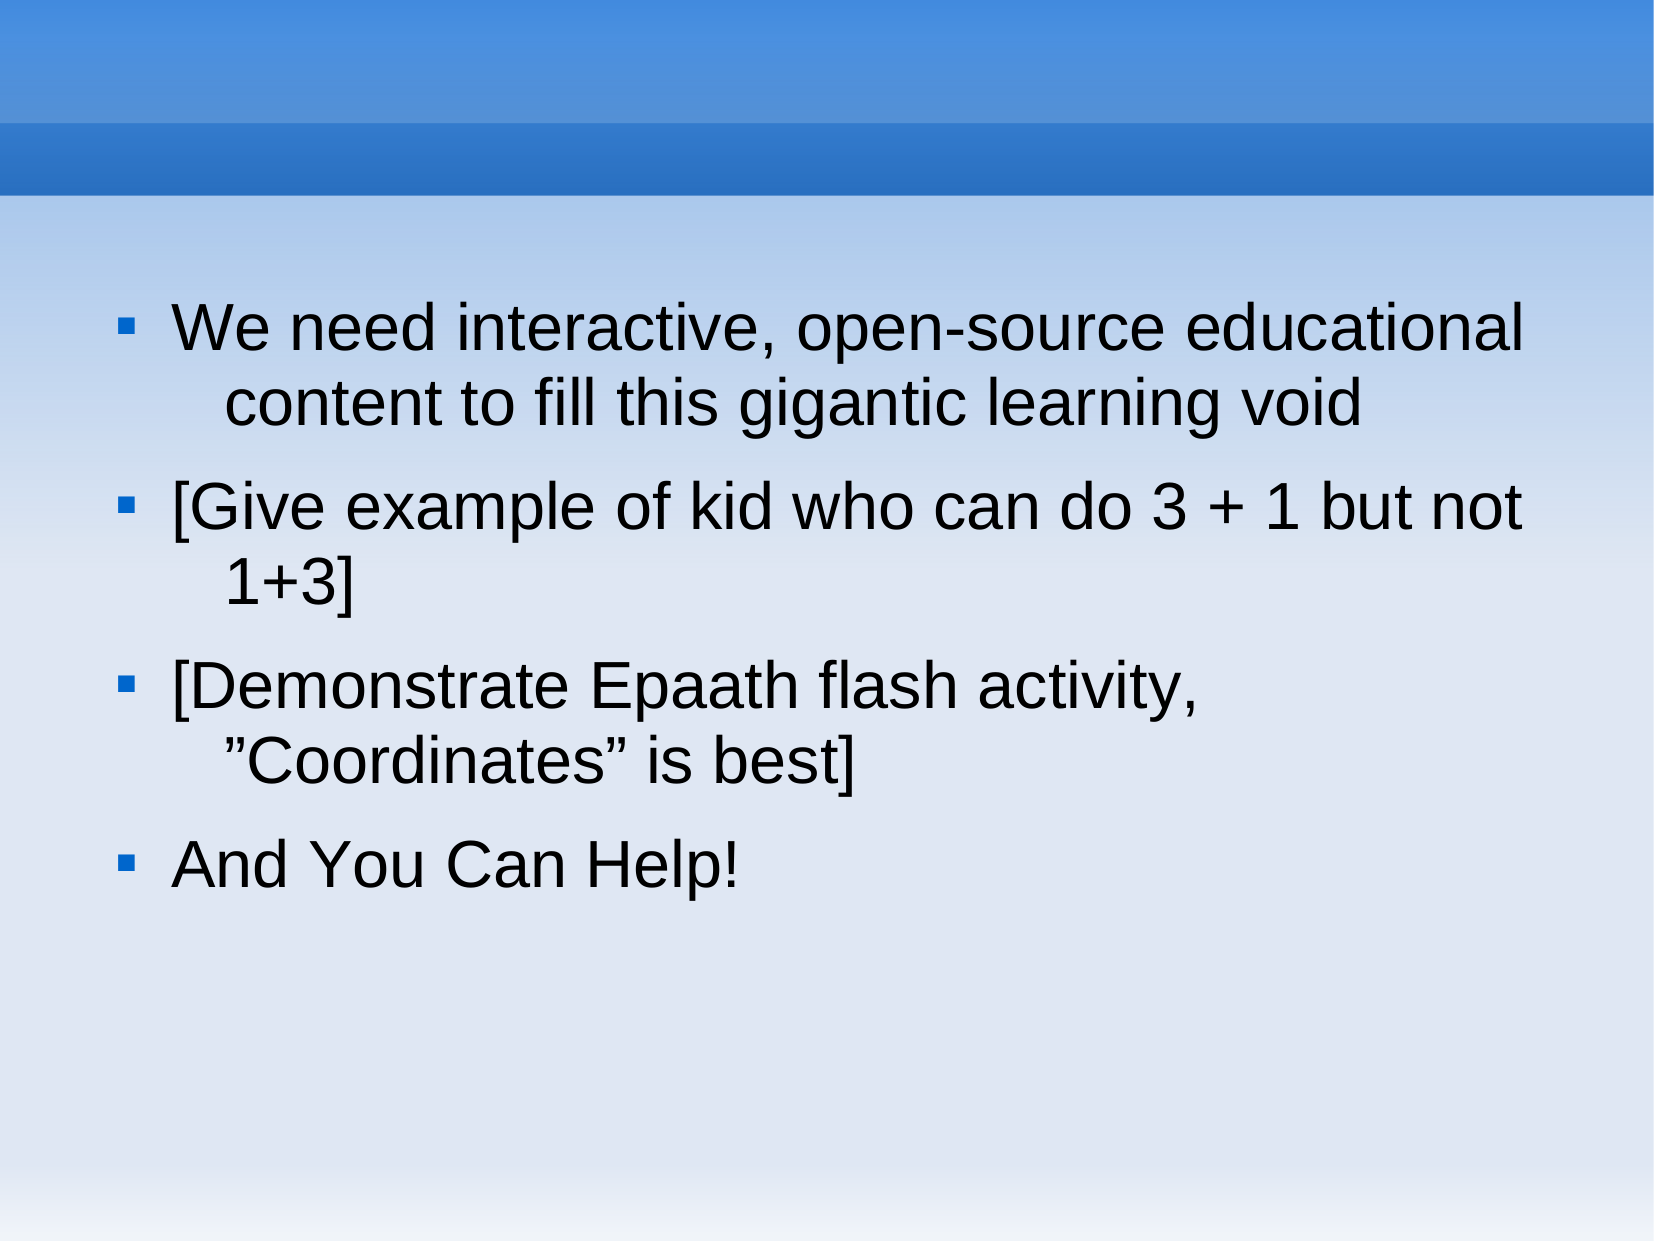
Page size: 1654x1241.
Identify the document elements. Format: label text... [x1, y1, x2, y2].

list We need interactive, open-source educational content to fill this gigantic learning void [Give example of kid who can do 3 + 1 but not 1+3] [Demonstrate Epaath flash activity, ”Coordinates” is best] And You Can Help! [82, 290, 1571, 1109]
picture [0, 0, 1654, 1241]
